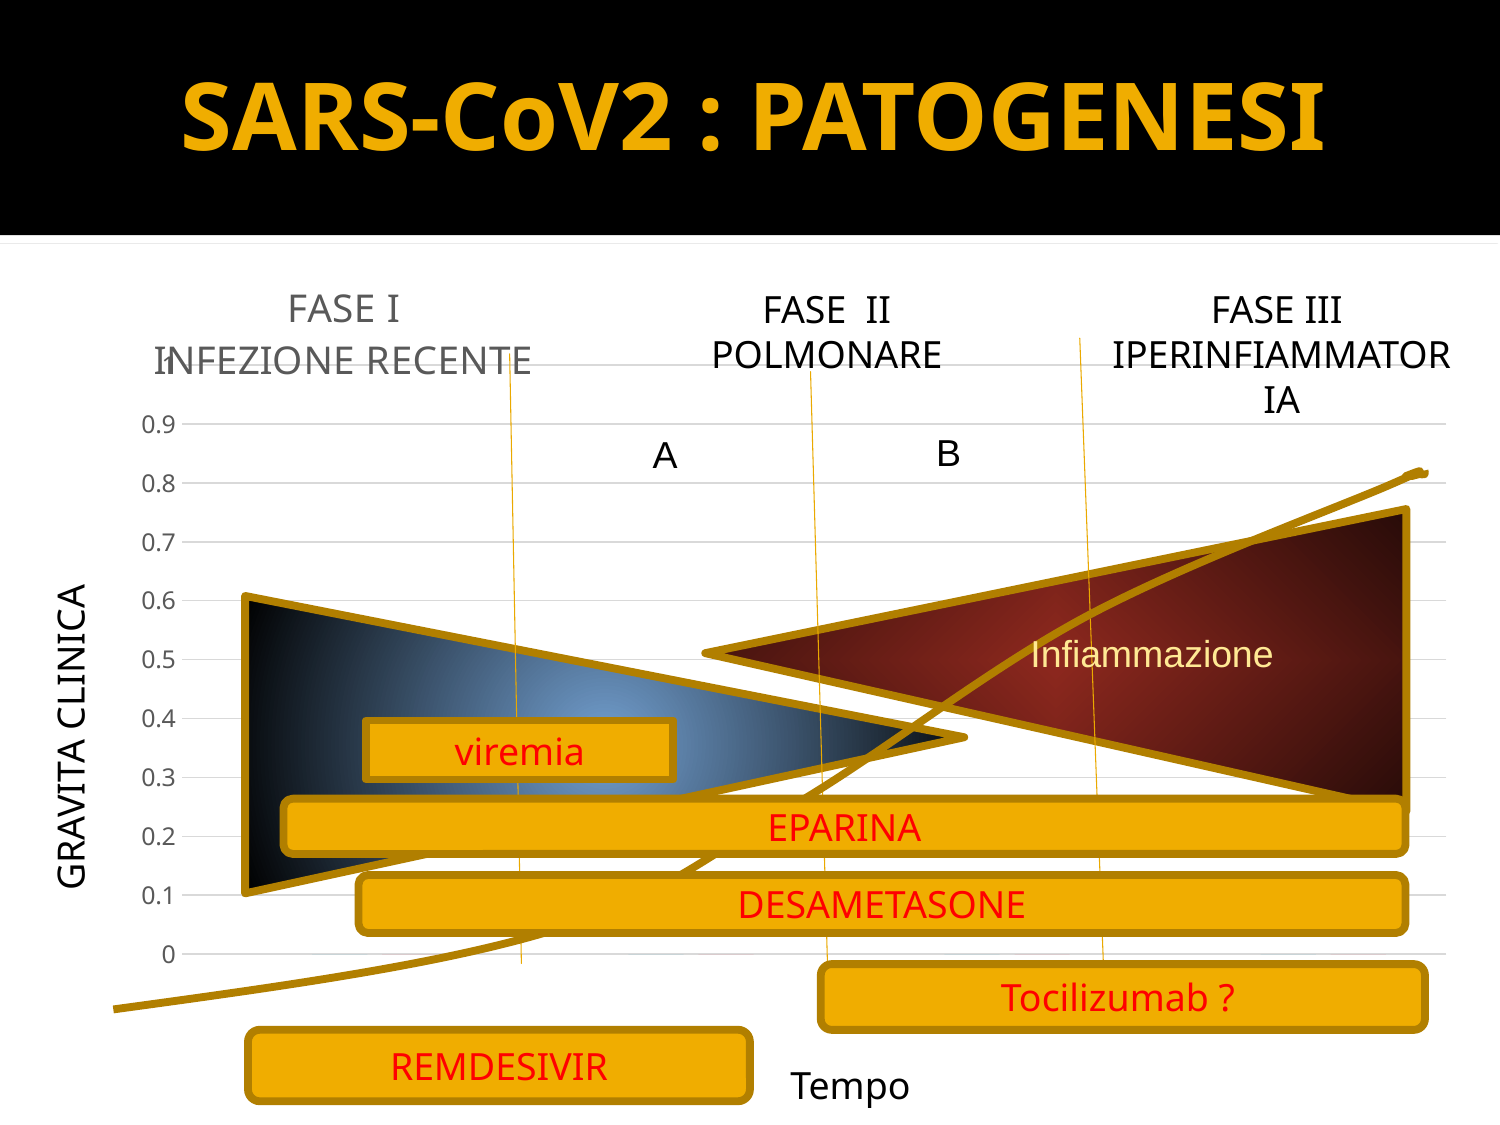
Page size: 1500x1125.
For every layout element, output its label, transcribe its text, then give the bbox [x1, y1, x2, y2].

text_box FASE II POLMONARE [631, 278, 1022, 384]
text_box FASE III IPERINFIAMMATORIA [1092, 278, 1471, 429]
text_box DESAMETASONE [358, 874, 1406, 934]
text_box EPARINA [283, 798, 1406, 854]
title SARS-CoV2 : PATOGENESI [75, 25, 1425, 201]
text_box REMDESIVIR [247, 1029, 750, 1102]
text_box Tocilizumab ? [820, 964, 1425, 1030]
text_box B [921, 425, 1000, 518]
text_box Tempo [679, 1054, 1022, 1115]
chart [94, 267, 1452, 972]
text_box Infiammazione [1015, 625, 1382, 697]
text_box viremia [366, 720, 674, 780]
text_box A [637, 427, 693, 485]
text_box GRAVITA CLINICA [39, 385, 100, 906]
